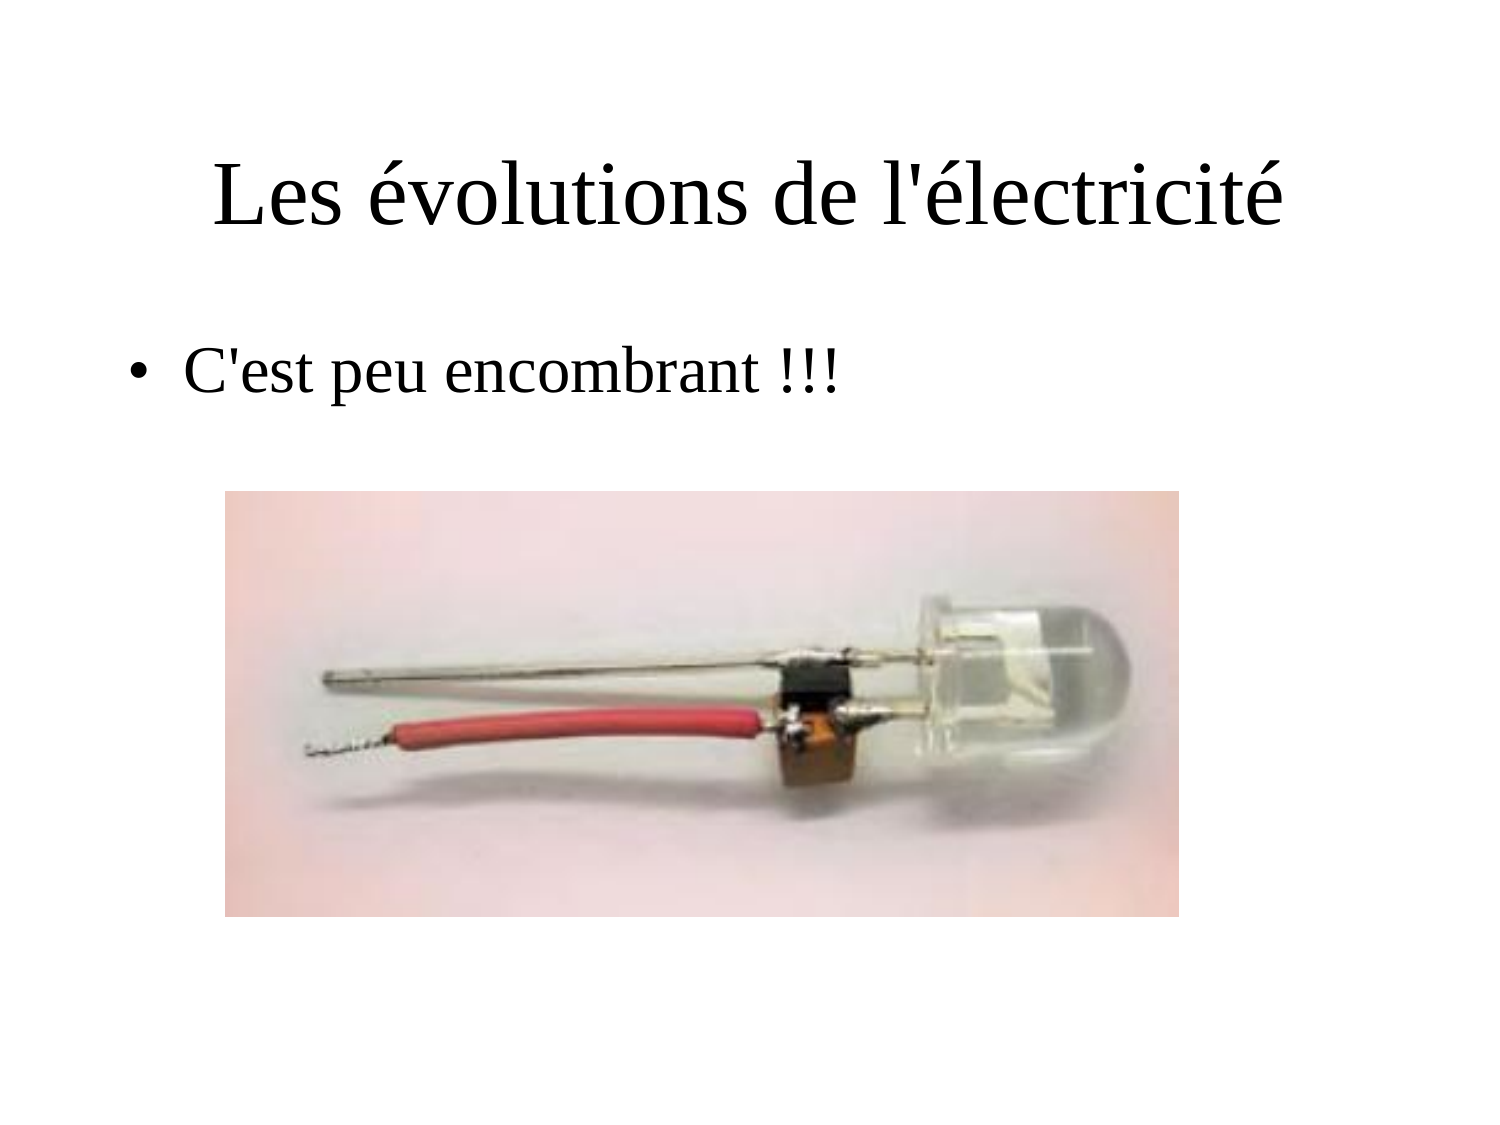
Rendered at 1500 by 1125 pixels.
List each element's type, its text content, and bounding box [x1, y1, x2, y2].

list C'est peu encombrant !!! [112, 324, 1388, 1001]
title Les évolutions de l'électricité [112, 99, 1388, 288]
picture [225, 491, 1179, 917]
